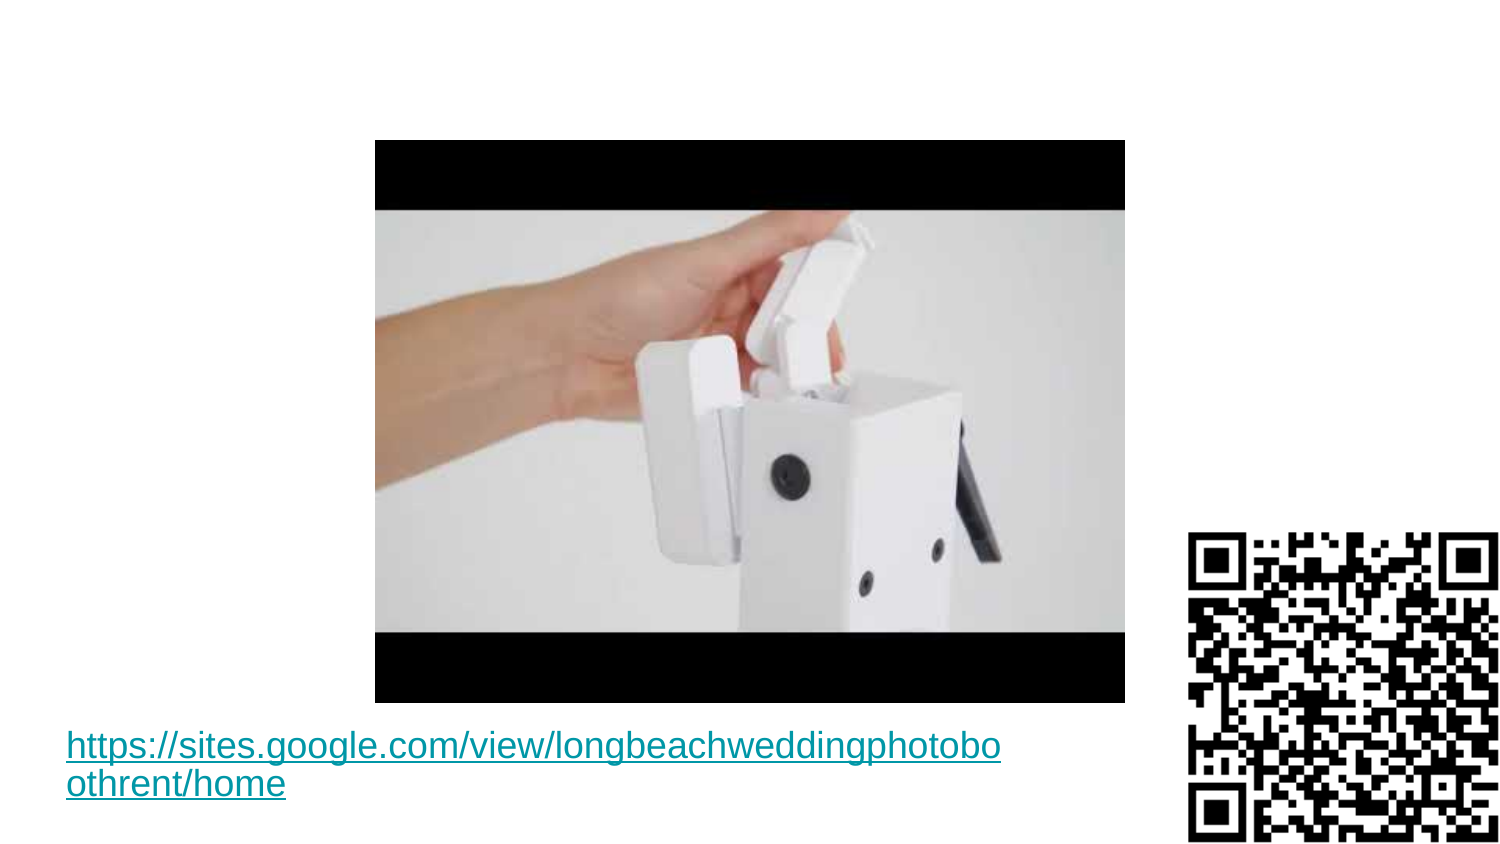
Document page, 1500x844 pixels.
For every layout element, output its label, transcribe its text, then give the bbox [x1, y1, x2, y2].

picture [375, 140, 1125, 704]
picture [1187, 531, 1500, 844]
list https://sites.google.com/view/longbeachweddingphotoboothrent/home [51, 694, 1036, 794]
